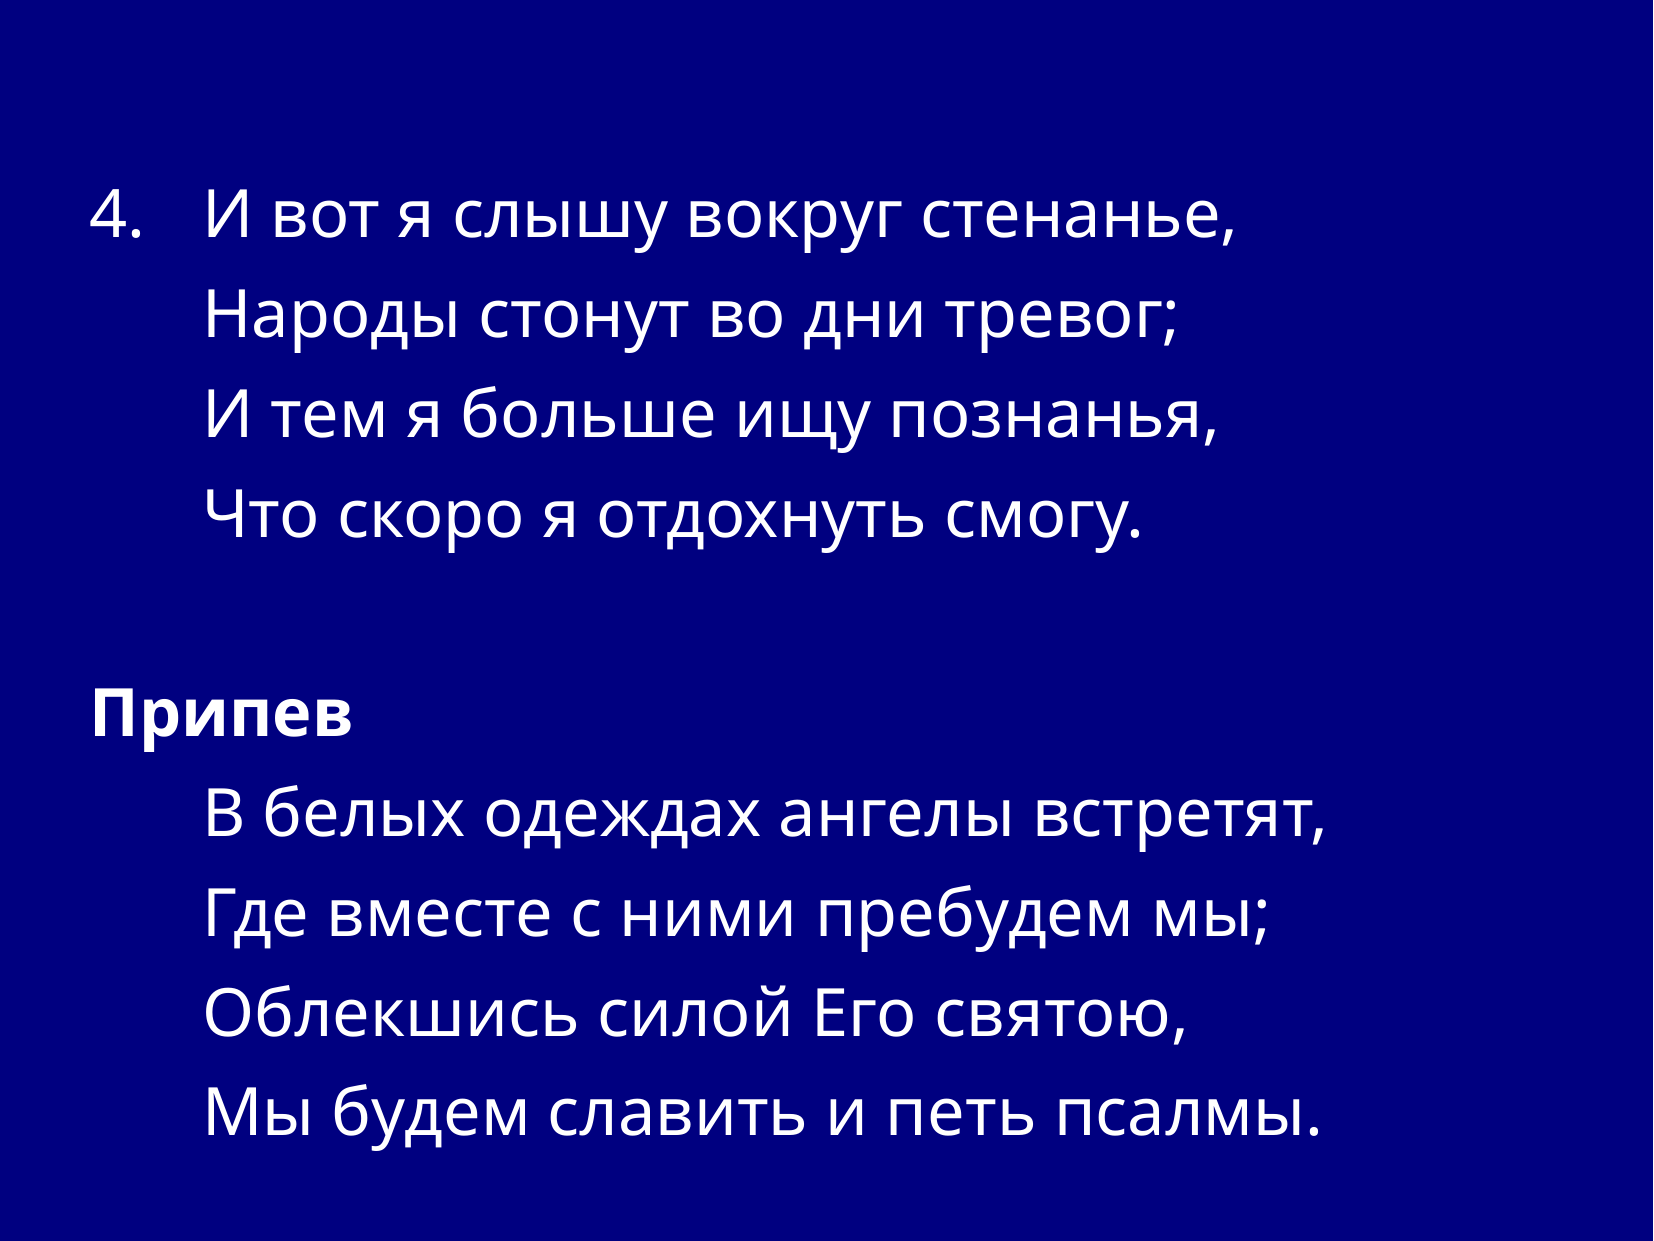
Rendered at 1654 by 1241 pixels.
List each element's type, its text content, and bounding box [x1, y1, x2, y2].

text_box 4. И вот я слышу вокруг стенанье, Народы стонут во дни тревог; И тем я больше ищу познанья, Что скоро я отдохнуть смогу. Припев В белых одеждах ангелы встретят, Где вместе с ними пребудем мы; Облекшись силой Его святою, Мы будем славить и петь псалмы. [75, 150, 1576, 1163]
